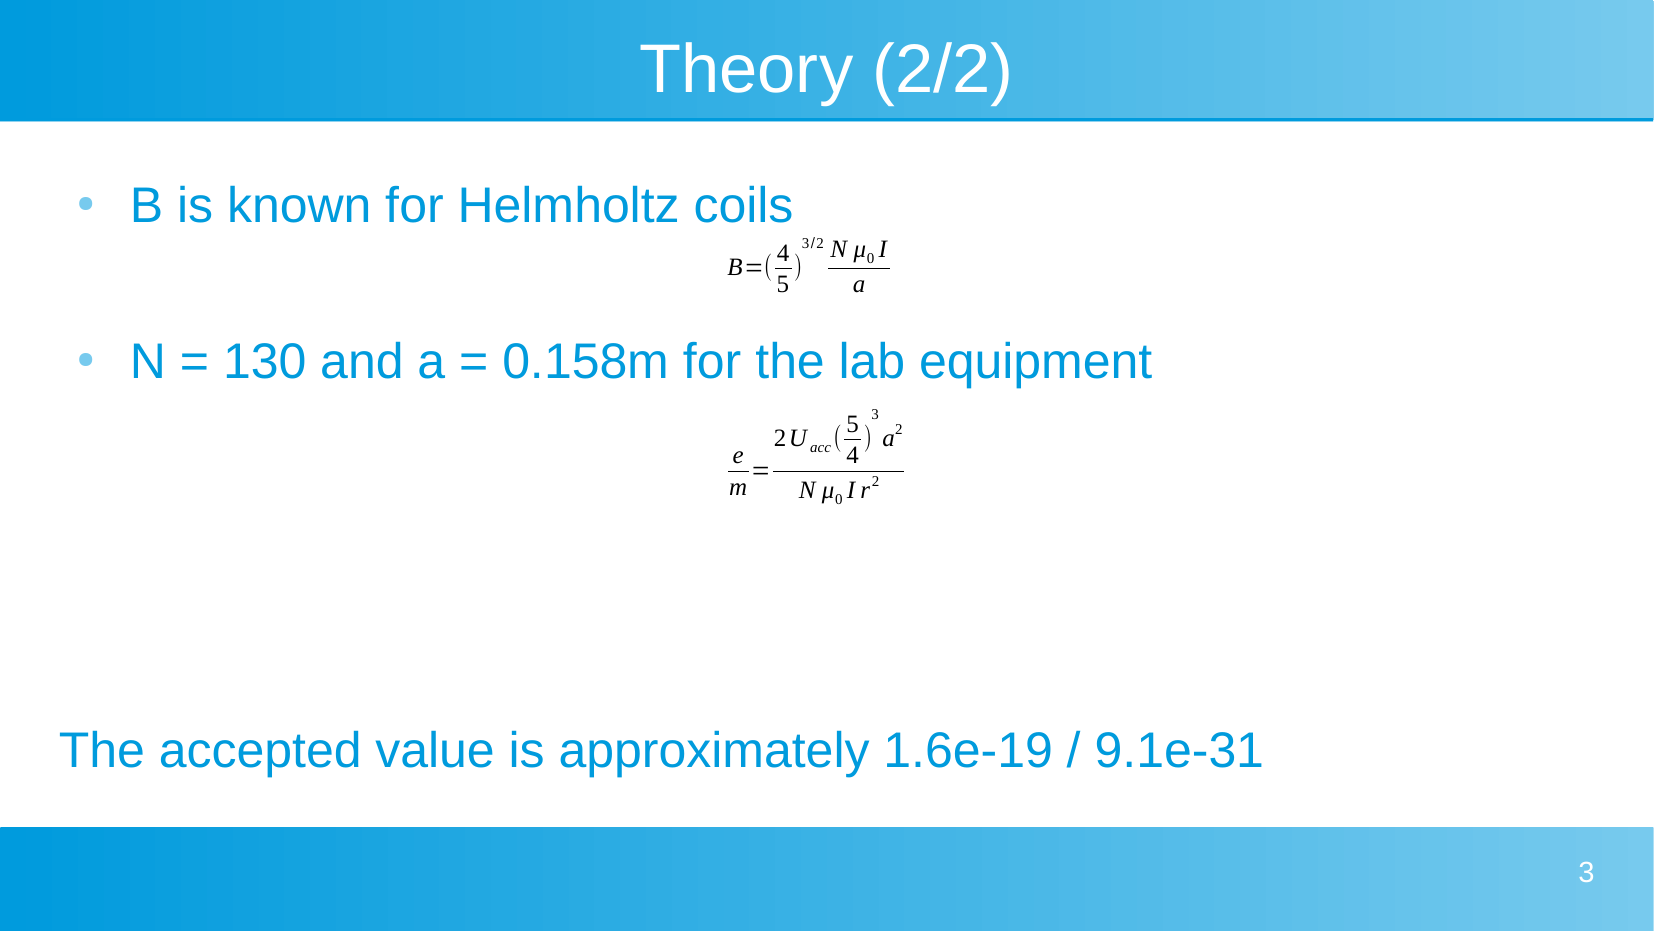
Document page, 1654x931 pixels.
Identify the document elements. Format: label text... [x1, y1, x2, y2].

chart [726, 235, 892, 299]
chart [726, 406, 906, 508]
list B is known for Helmholtz coils N = 130 and a = 0.158m for the lab equipment The accepted value is approximately 1.6e-19 / 9.1e-31 [59, 177, 1595, 768]
title Theory (2/2) [59, 29, 1595, 108]
